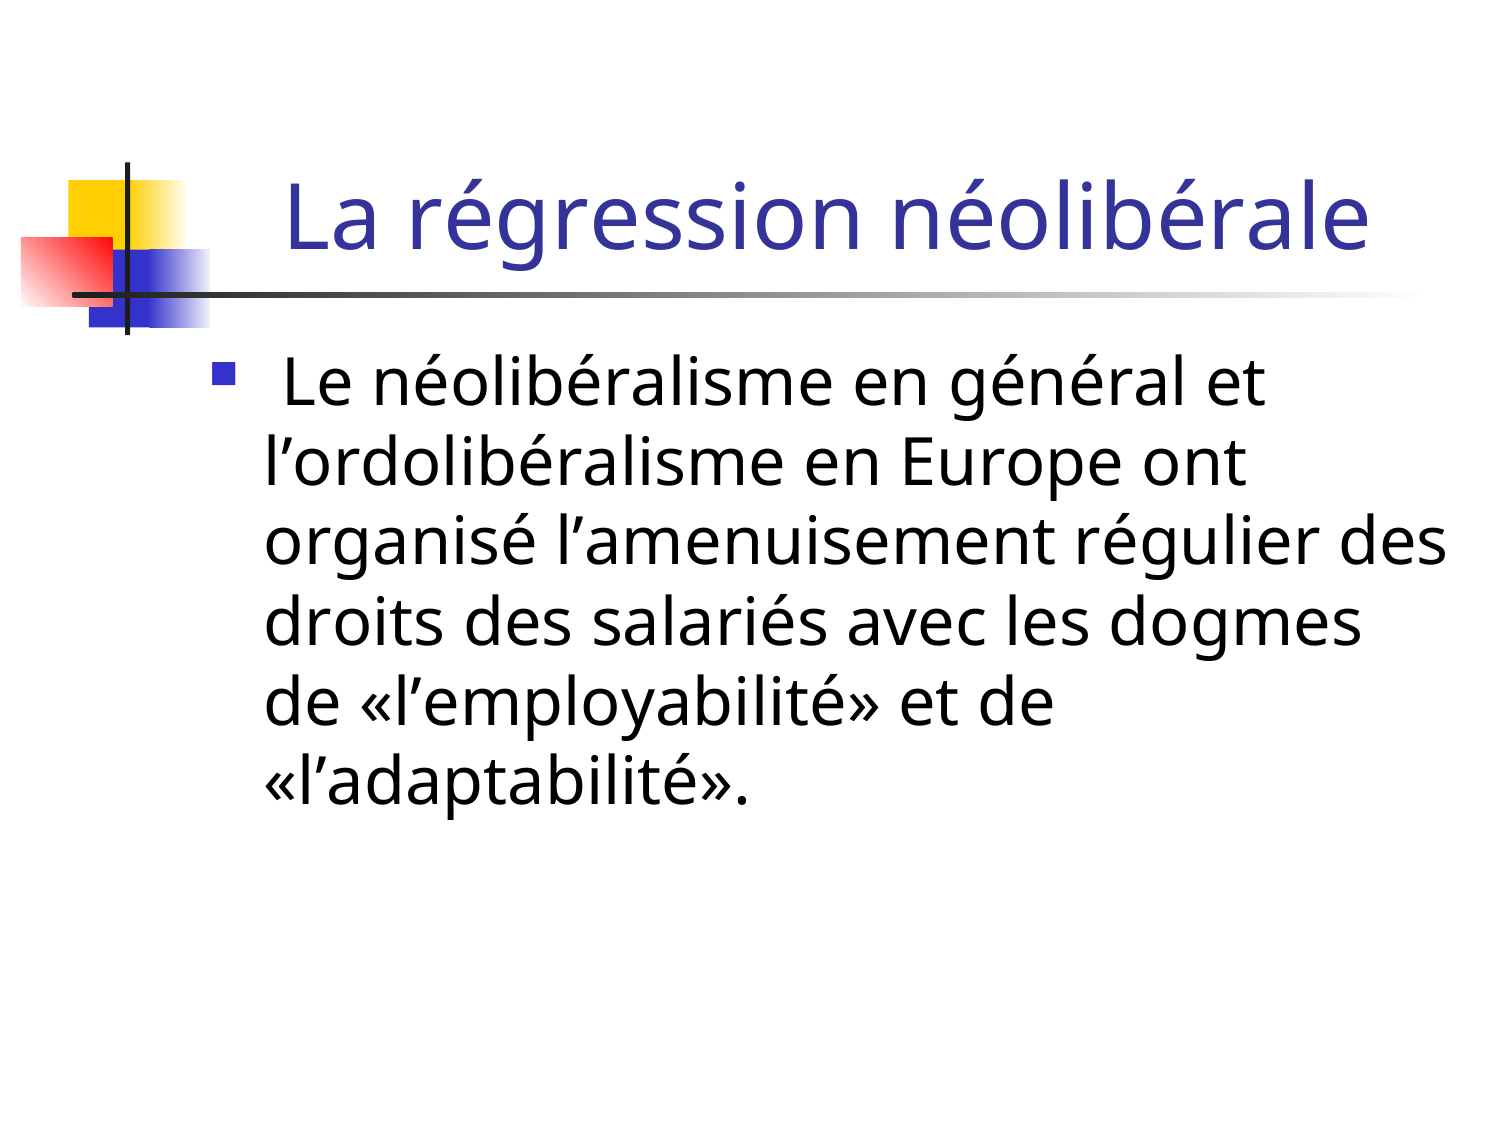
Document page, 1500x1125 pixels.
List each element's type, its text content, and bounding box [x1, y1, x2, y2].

text_box Le néolibéralisme en général et l’ordolibéralisme en Europe ont organisé l’amenuisement régulier des droits des salariés avec les dogmes de «l’employabilité» et de «l’adaptabilité». [193, 331, 1470, 1007]
text_box La régression néolibérale [188, 35, 1468, 276]
